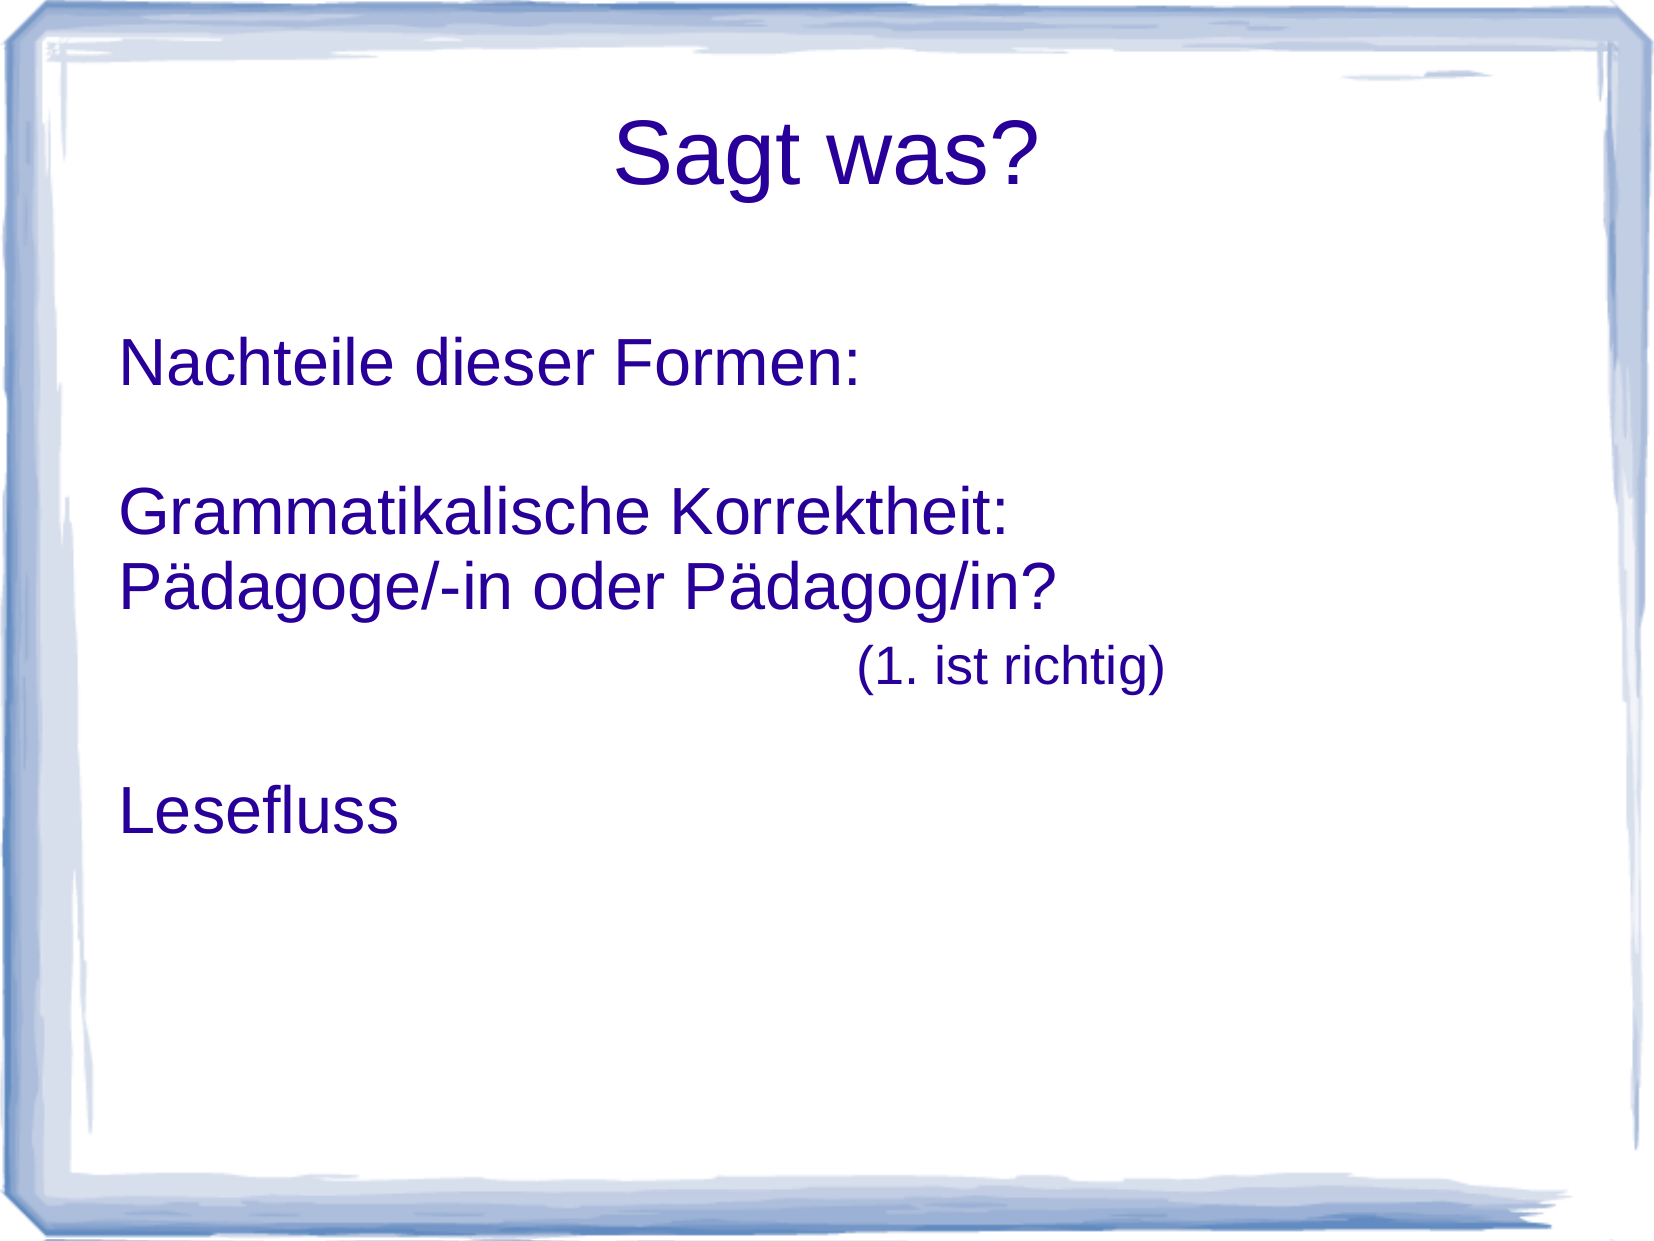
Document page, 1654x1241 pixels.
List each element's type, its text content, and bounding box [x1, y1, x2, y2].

title Sagt was? [82, 49, 1571, 257]
subtitle Nachteile dieser Formen: Grammatikalische Korrektheit: Pädagoge/-in oder Pädagog/in? (1. ist richtig) Lesefluss [118, 324, 1571, 1004]
picture [0, 0, 1654, 1241]
